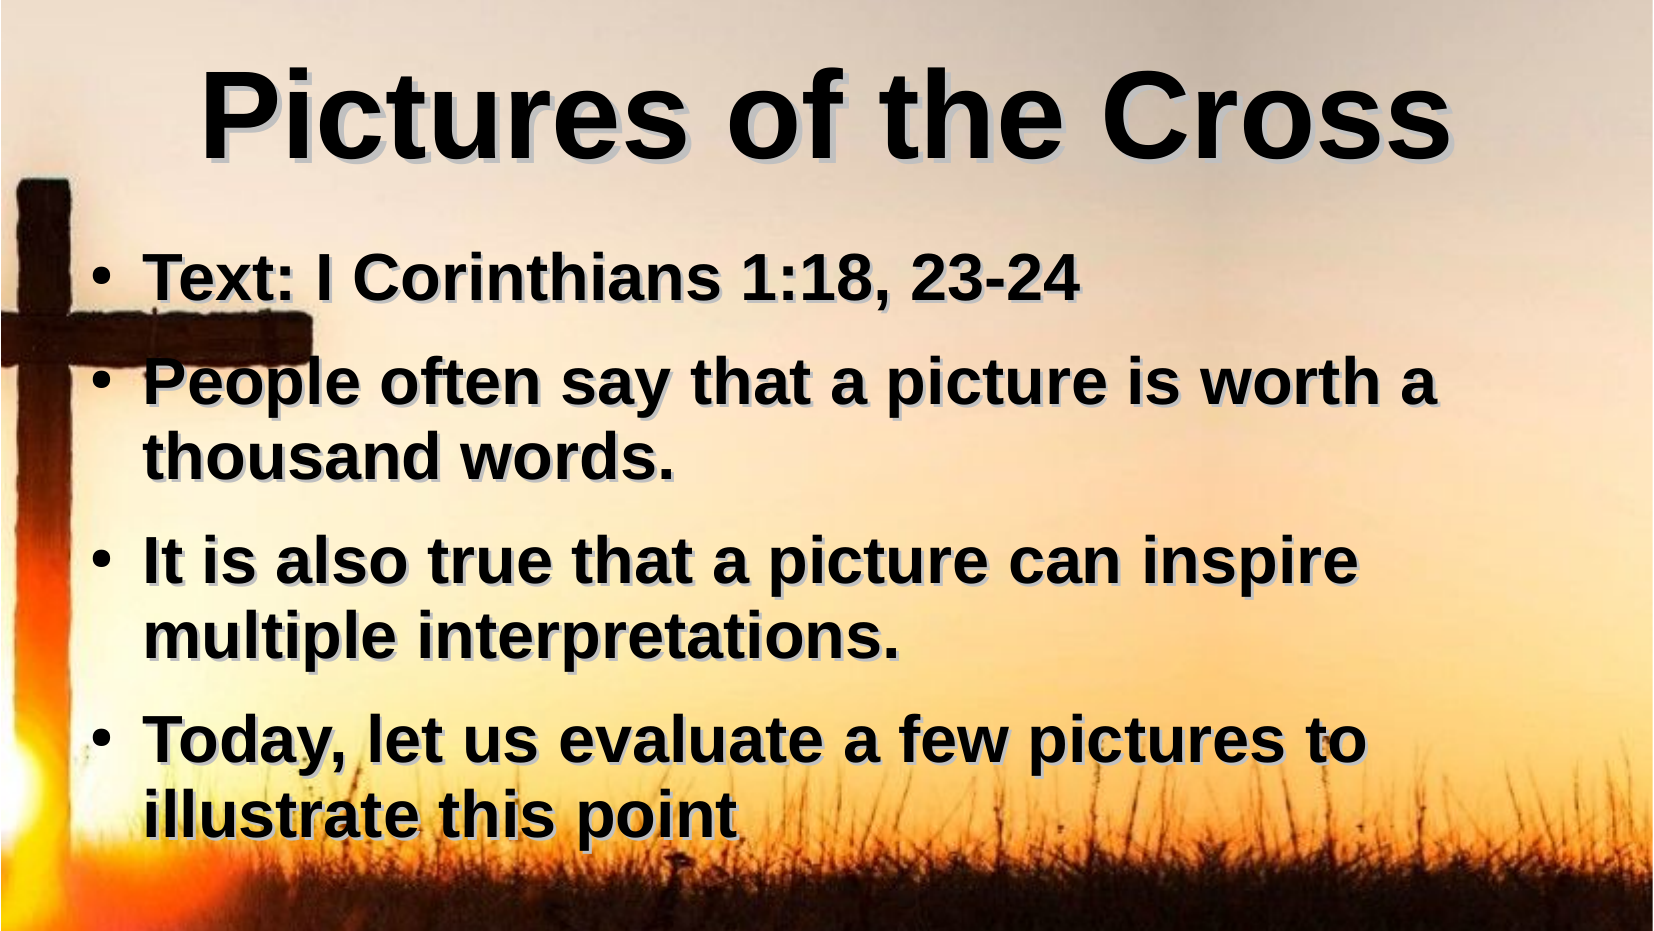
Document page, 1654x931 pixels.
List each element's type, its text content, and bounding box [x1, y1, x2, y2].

picture [1, 0, 1653, 931]
title Pictures of the Cross [82, 37, 1571, 193]
list Text: I Corinthians 1:18, 23-24 People often say that a picture is worth a thousand words. It is also true that a picture can inspire multiple interpretations. Today, let us evaluate a few pictures to illustrate this point [71, 240, 1561, 908]
